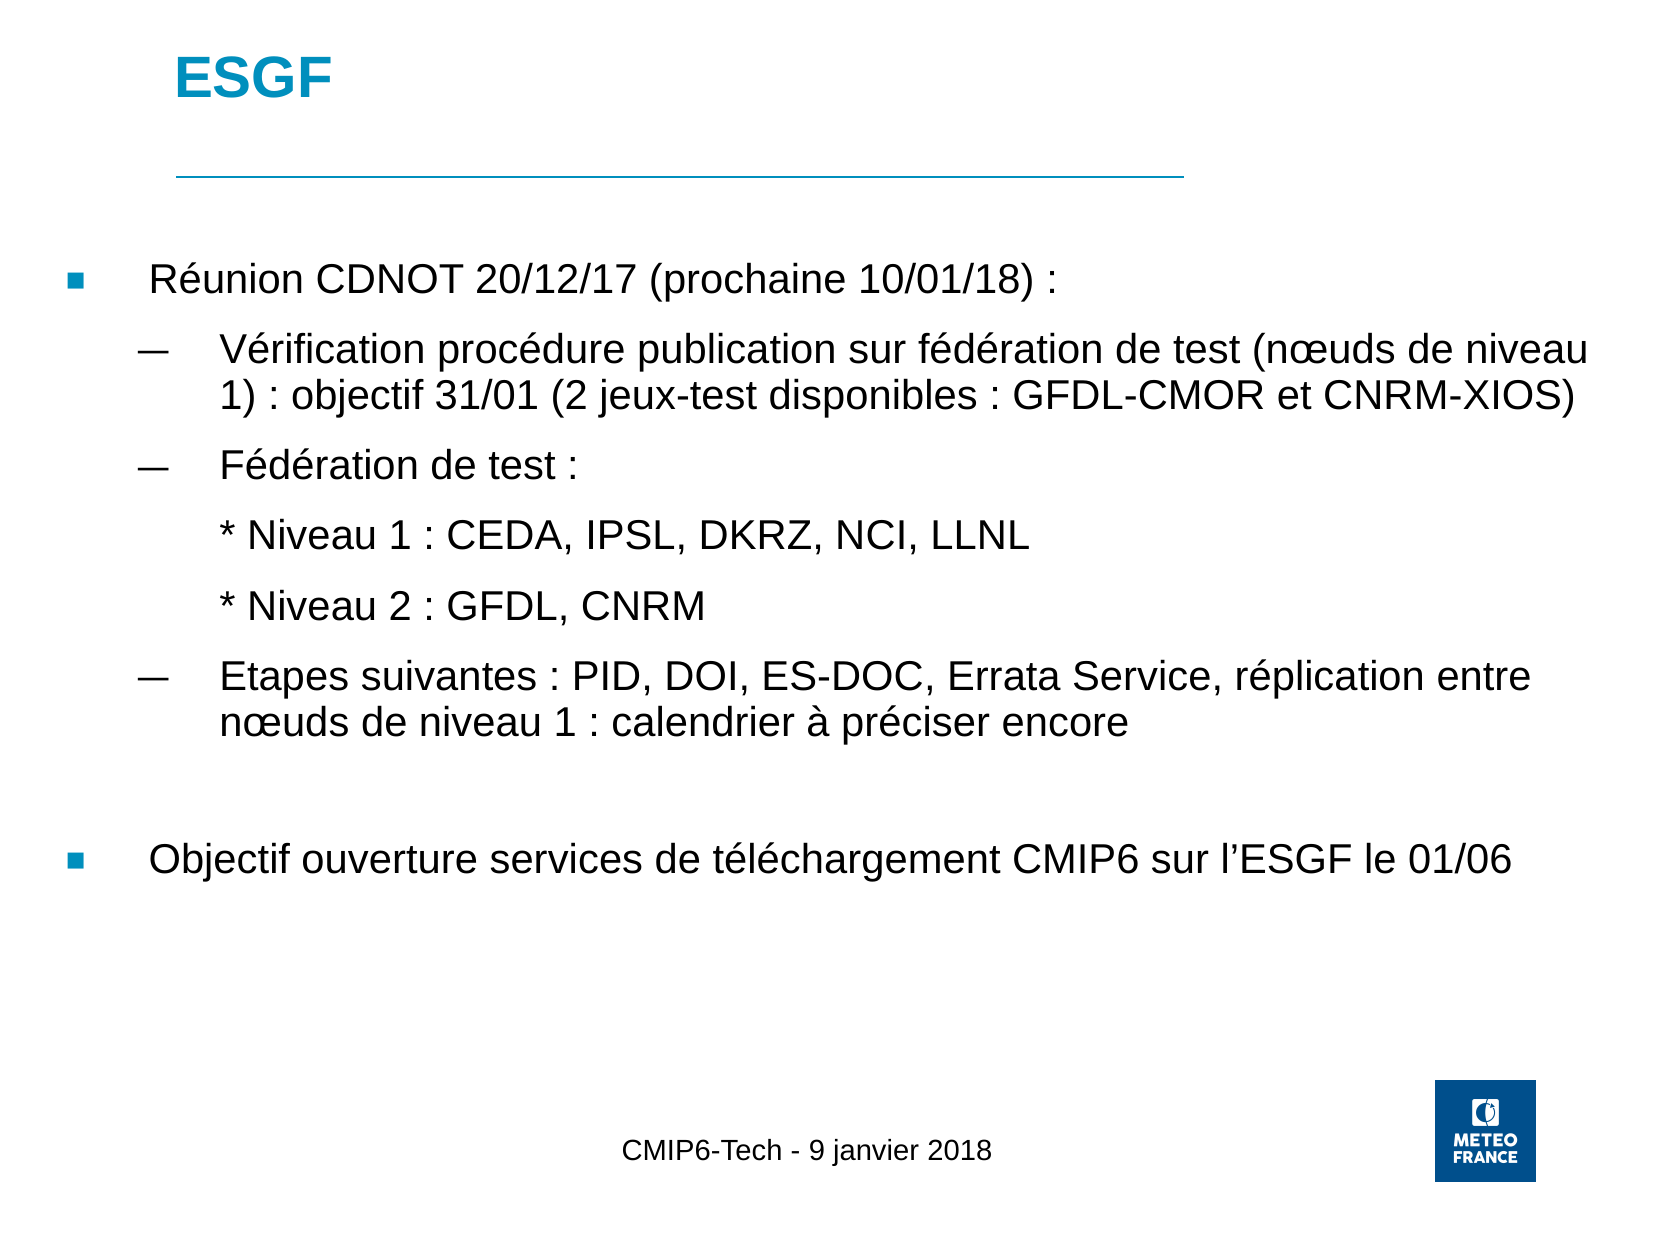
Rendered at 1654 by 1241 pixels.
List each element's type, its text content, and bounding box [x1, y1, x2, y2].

list Réunion CDNOT 20/12/17 (prochaine 10/01/18) : Vérification procédure publication sur fédération de test (nœuds de niveau 1) : objectif 31/01 (2 jeux-test disponibles : GFDL-CMOR et CNRM-XIOS) Fédération de test : * Niveau 1 : CEDA, IPSL, DKRZ, NCI, LLNL * Niveau 2 : GFDL, CNRM Etapes suivantes : PID, DOI, ES-DOC, Errata Service, réplication entre nœuds de niveau 1 : calendrier à préciser encore Objectif ouverture services de téléchargement CMIP6 sur l’ESGF le 01/06 [48, 188, 1639, 1207]
title ESGF [174, 0, 1654, 156]
